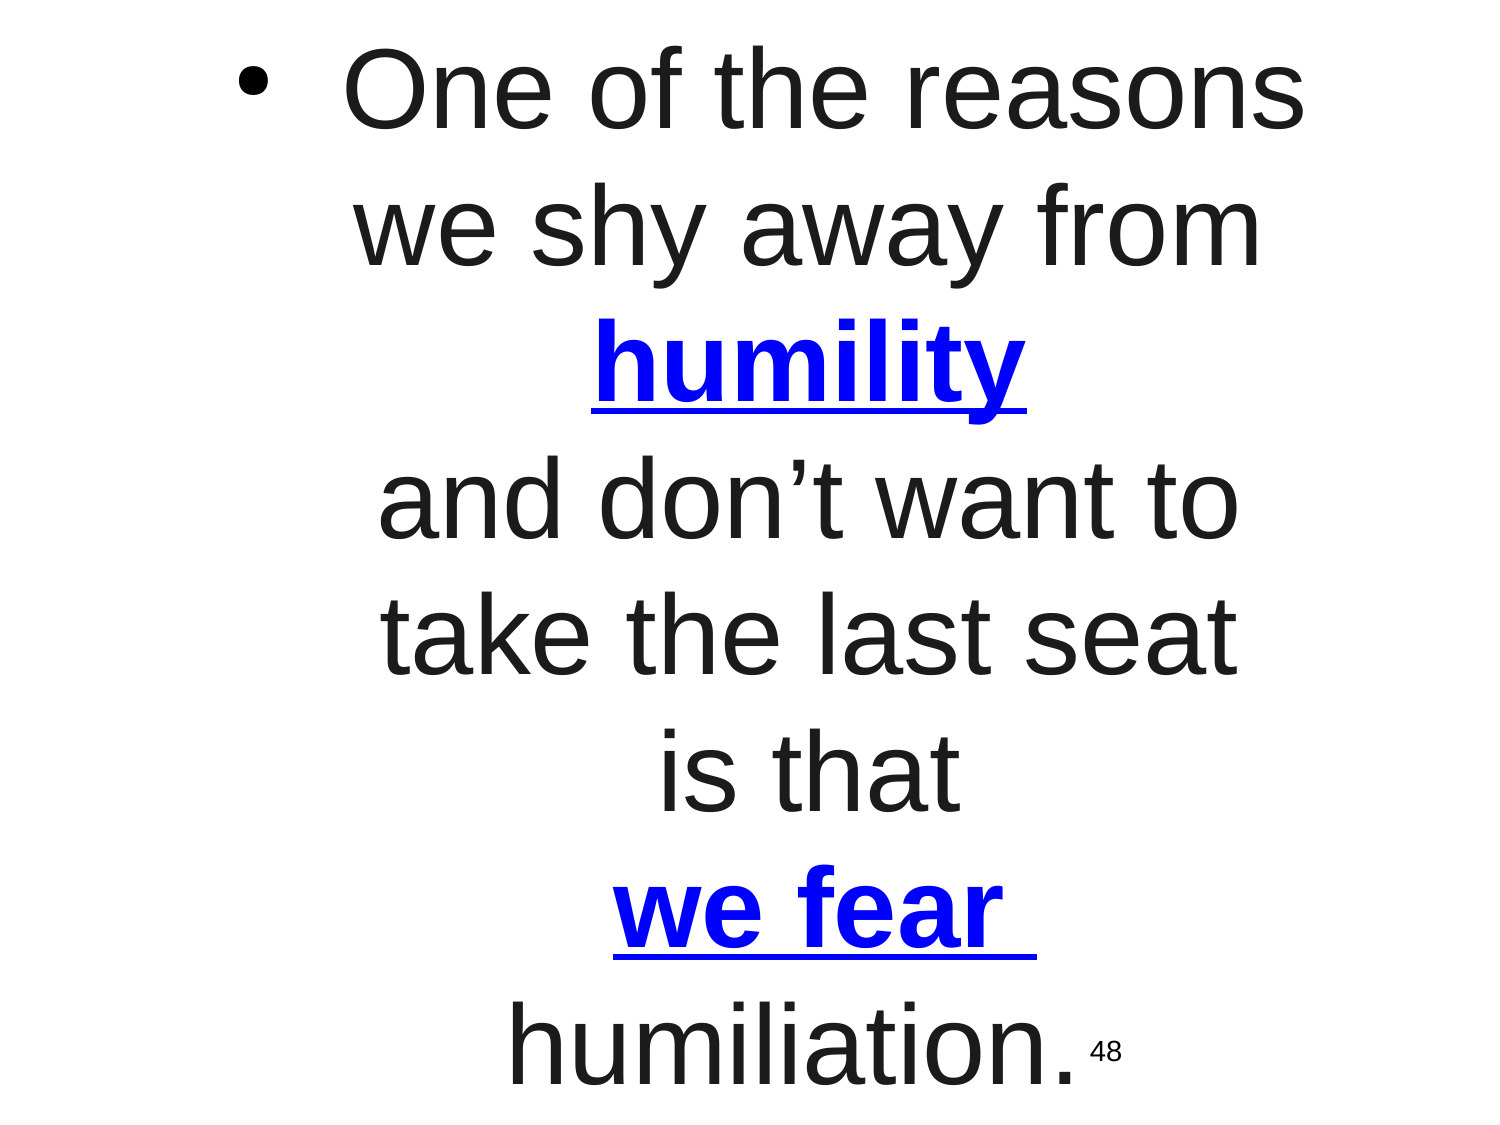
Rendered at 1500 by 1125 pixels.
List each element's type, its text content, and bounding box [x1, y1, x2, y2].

list One of the reasons we shy away from humility and don’t want to take the last seat is that we fear humiliation. [0, 15, 1500, 1111]
